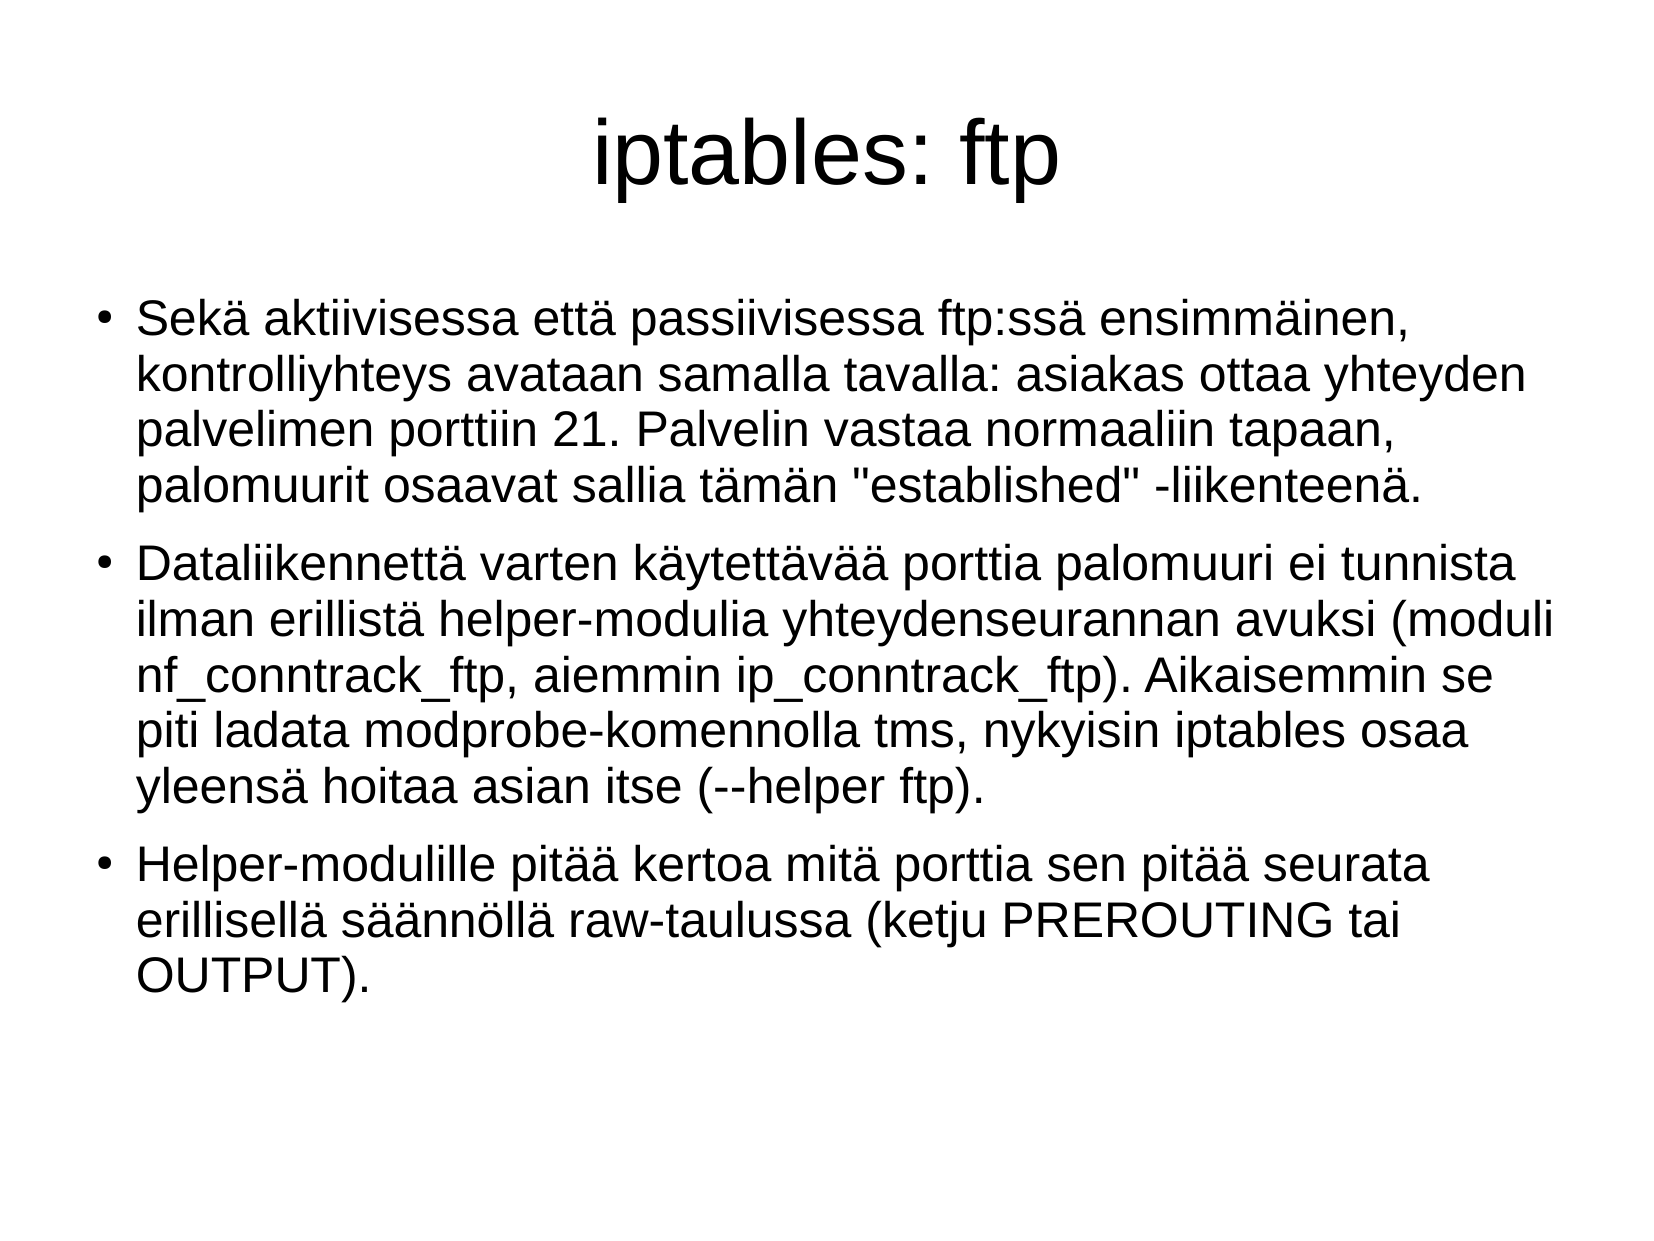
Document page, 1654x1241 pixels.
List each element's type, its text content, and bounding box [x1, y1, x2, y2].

title iptables: ftp [82, 49, 1571, 257]
list Sekä aktiivisessa että passiivisessa ftp:ssä ensimmäinen, kontrolliyhteys avataan samalla tavalla: asiakas ottaa yhteyden palvelimen porttiin 21. Palvelin vastaa normaaliin tapaan, palomuurit osaavat sallia tämän "established" -liikenteenä. Dataliikennettä varten käytettävää porttia palomuuri ei tunnista ilman erillistä helper-modulia yhteydenseurannan avuksi (moduli nf_conntrack_ftp, aiemmin ip_conntrack_ftp). Aikaisemmin se piti ladata modprobe-komennolla tms, nykyisin iptables osaa yleensä hoitaa asian itse (--helper ftp). Helper-modulille pitää kertoa mitä porttia sen pitää seurata erillisellä säännöllä raw-taulussa (ketju PREROUTING tai OUTPUT). [82, 290, 1571, 1010]
